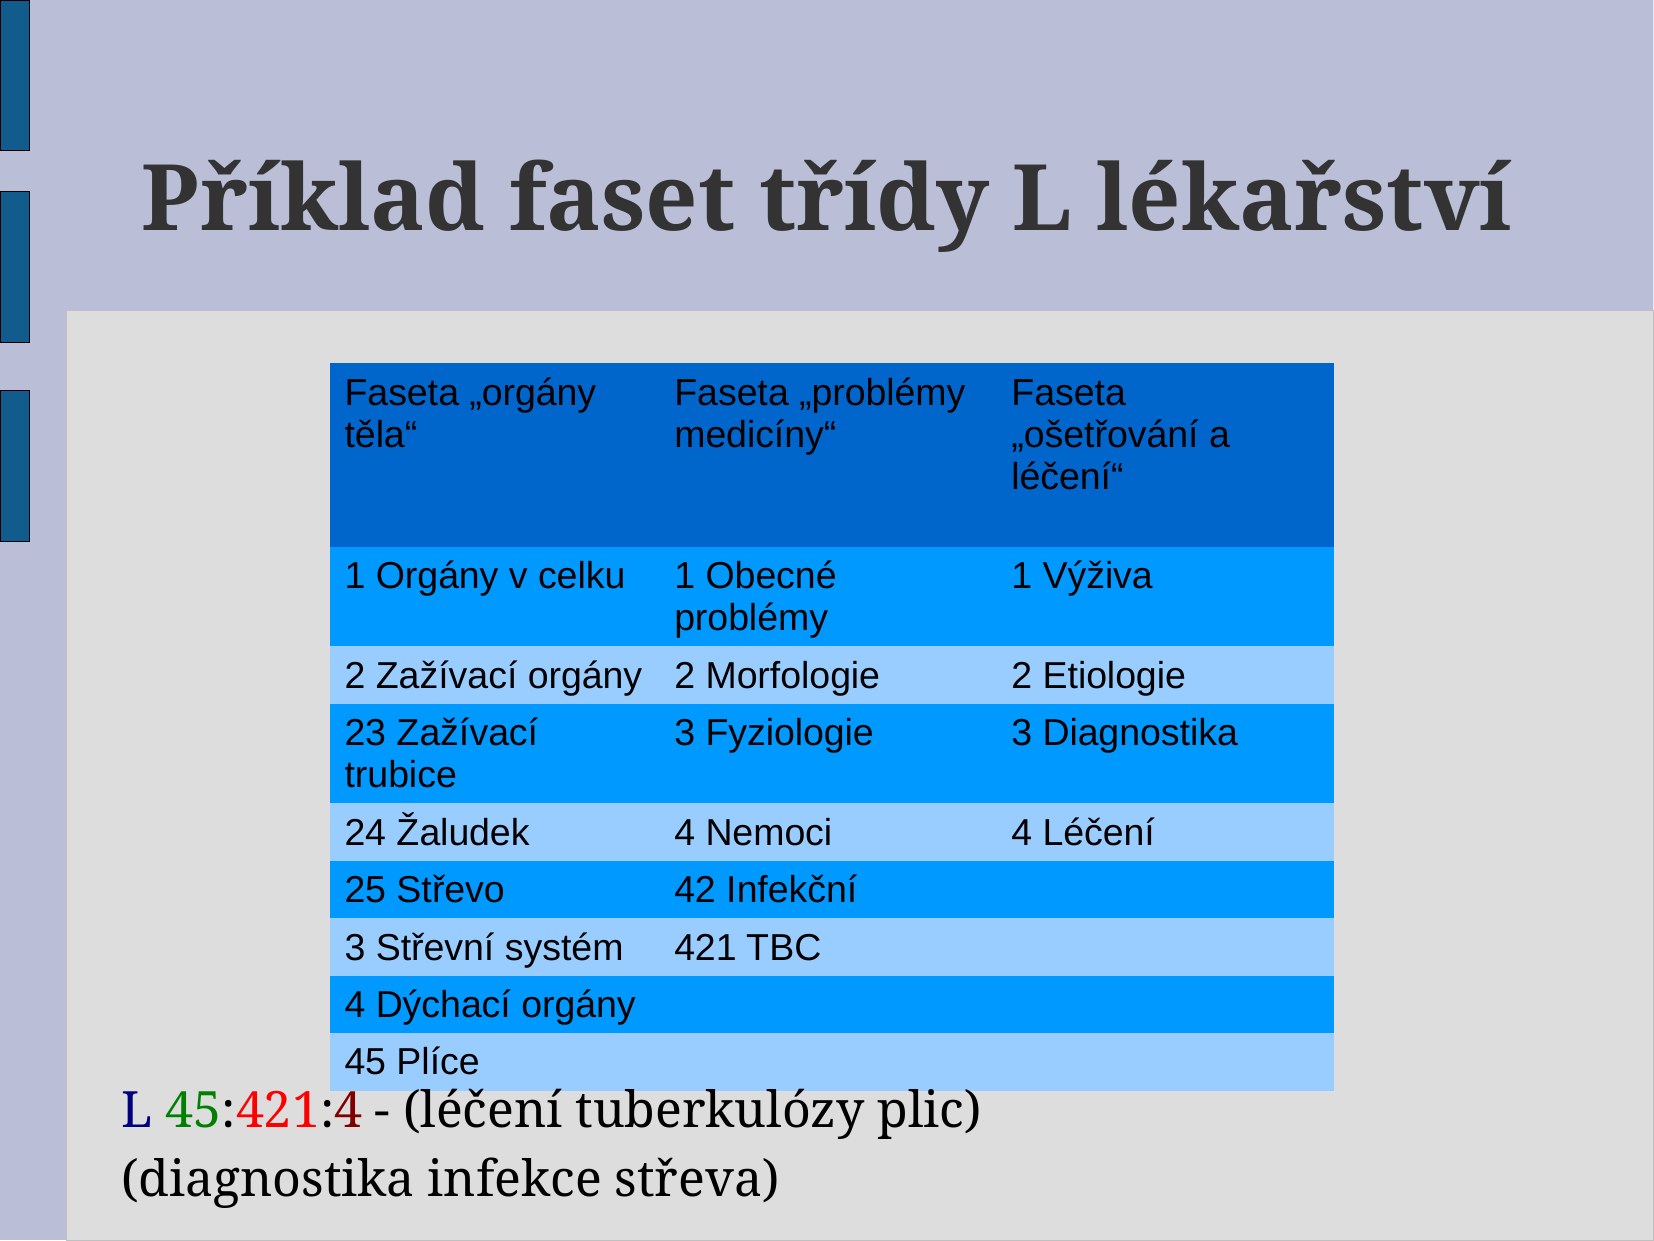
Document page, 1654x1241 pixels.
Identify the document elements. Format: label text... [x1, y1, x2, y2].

subtitle L 45:421:4 - (léčení tuberkulózy plic) (diagnostika infekce střeva) [121, 271, 1534, 1200]
title Příklad faset třídy L lékařství [121, 91, 1534, 271]
